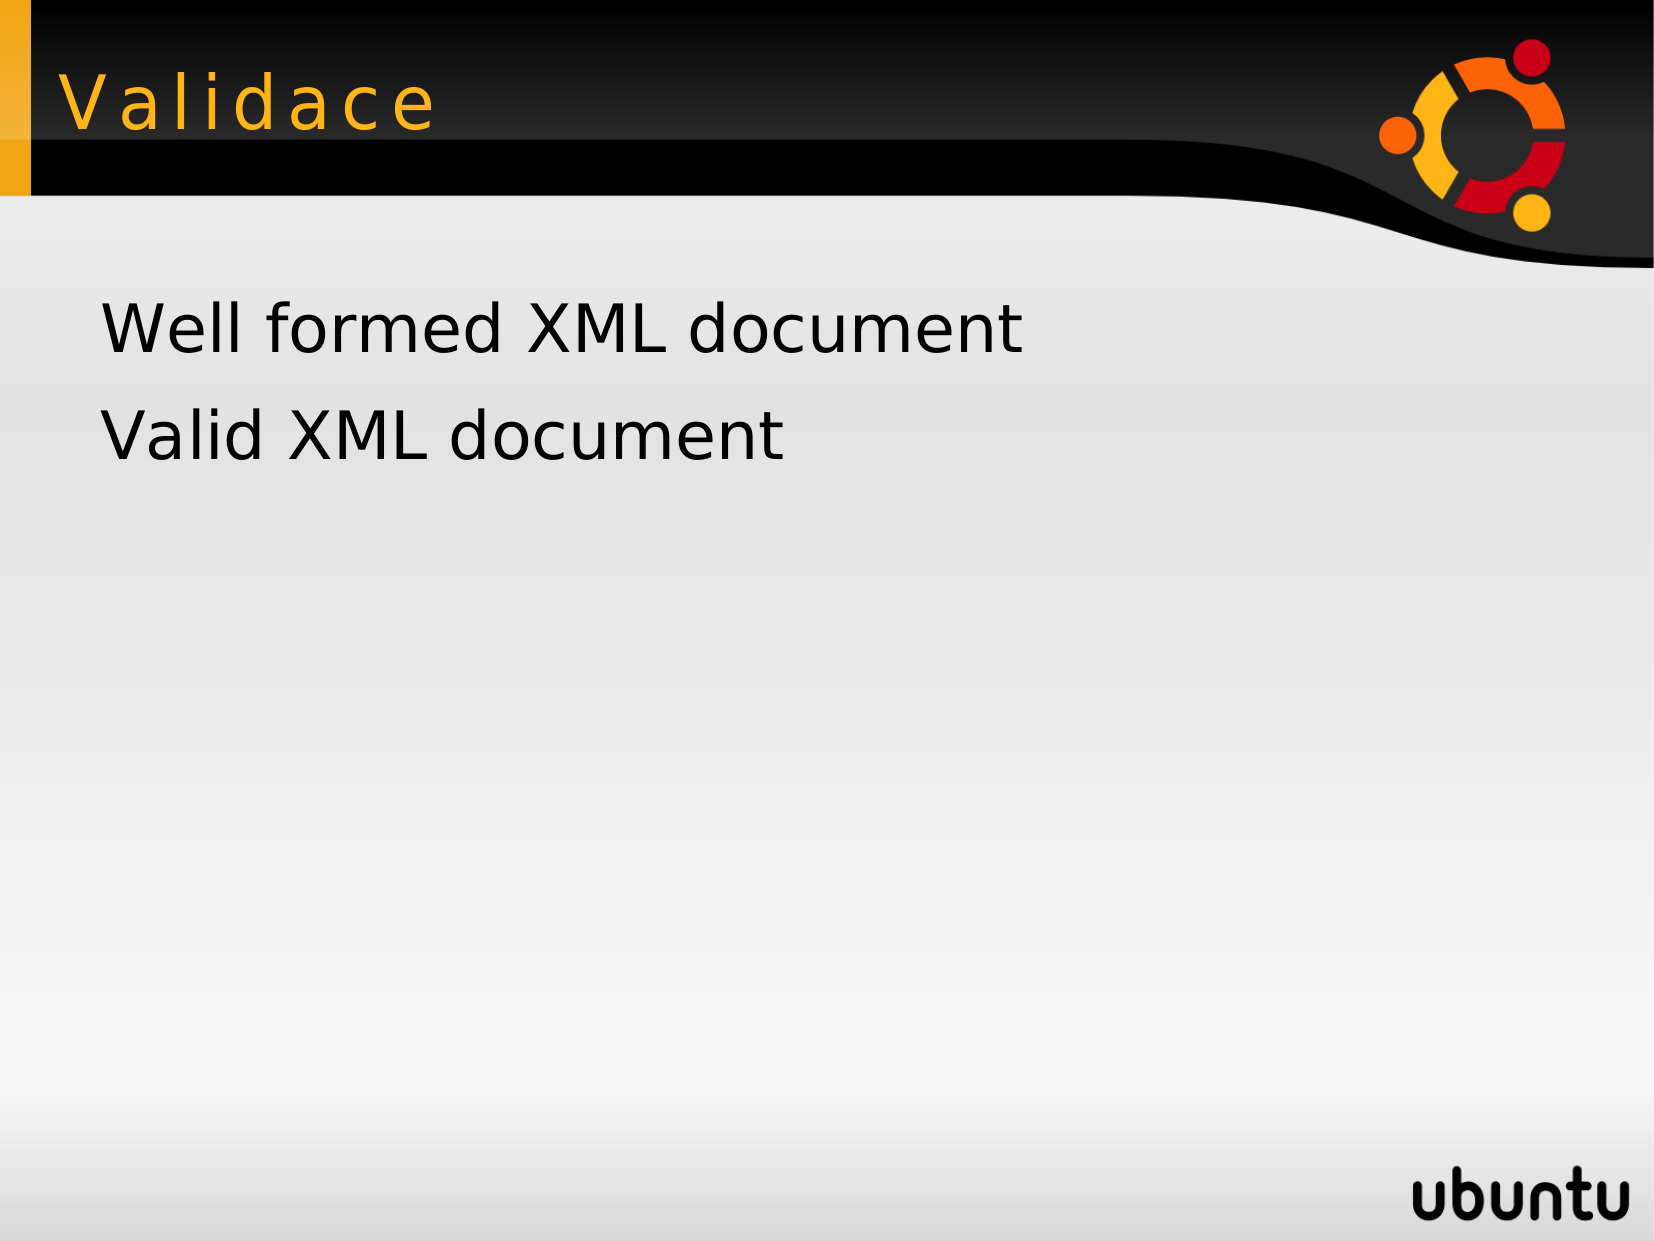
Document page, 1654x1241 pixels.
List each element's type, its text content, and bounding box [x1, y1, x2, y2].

title Validace [59, 29, 1270, 178]
picture [0, 0, 1654, 1241]
list Well formed XML document Valid XML document [82, 290, 1571, 1109]
